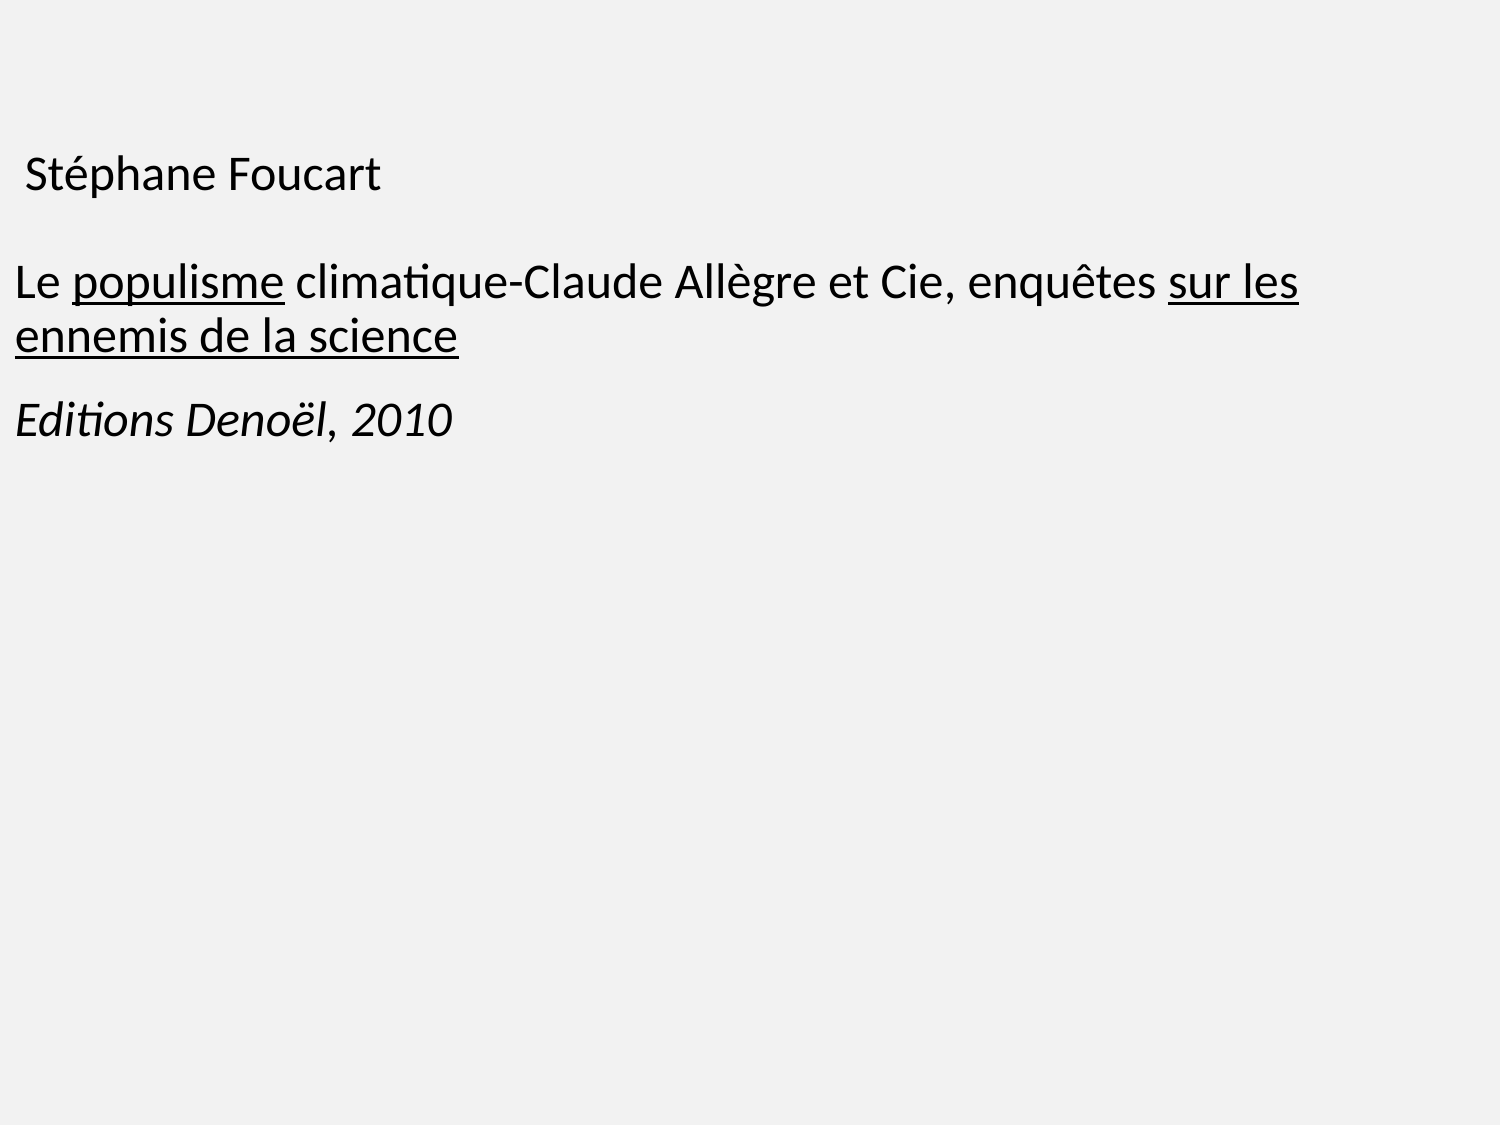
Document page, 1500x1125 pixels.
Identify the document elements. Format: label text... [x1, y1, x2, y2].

list Stéphane Foucart Le populisme climatique-Claude Allègre et Cie, enquêtes sur les ennemis de la science Editions Denoël, 2010 [0, 140, 1479, 585]
